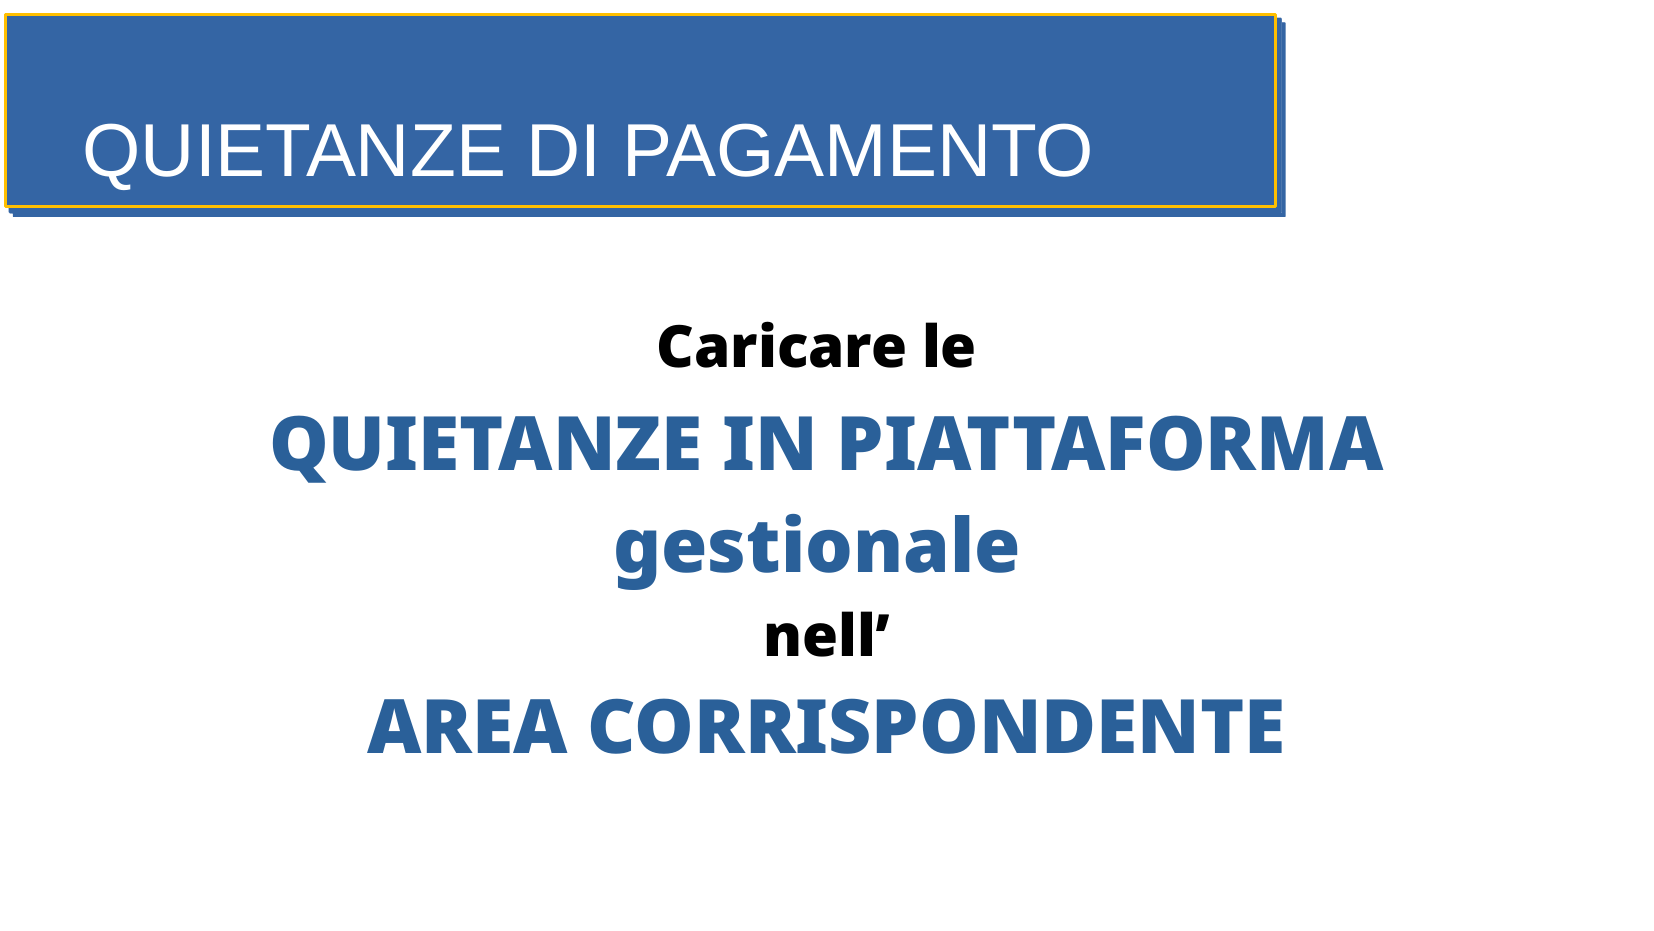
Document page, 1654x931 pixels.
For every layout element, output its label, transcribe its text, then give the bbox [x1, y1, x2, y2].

title QUIETANZE DI PAGAMENTO [82, 35, 1235, 266]
subtitle Caricare le QUIETANZE IN PIATTAFORMA gestionale nell’ AREA CORRISPONDENTE [88, 161, 1565, 902]
